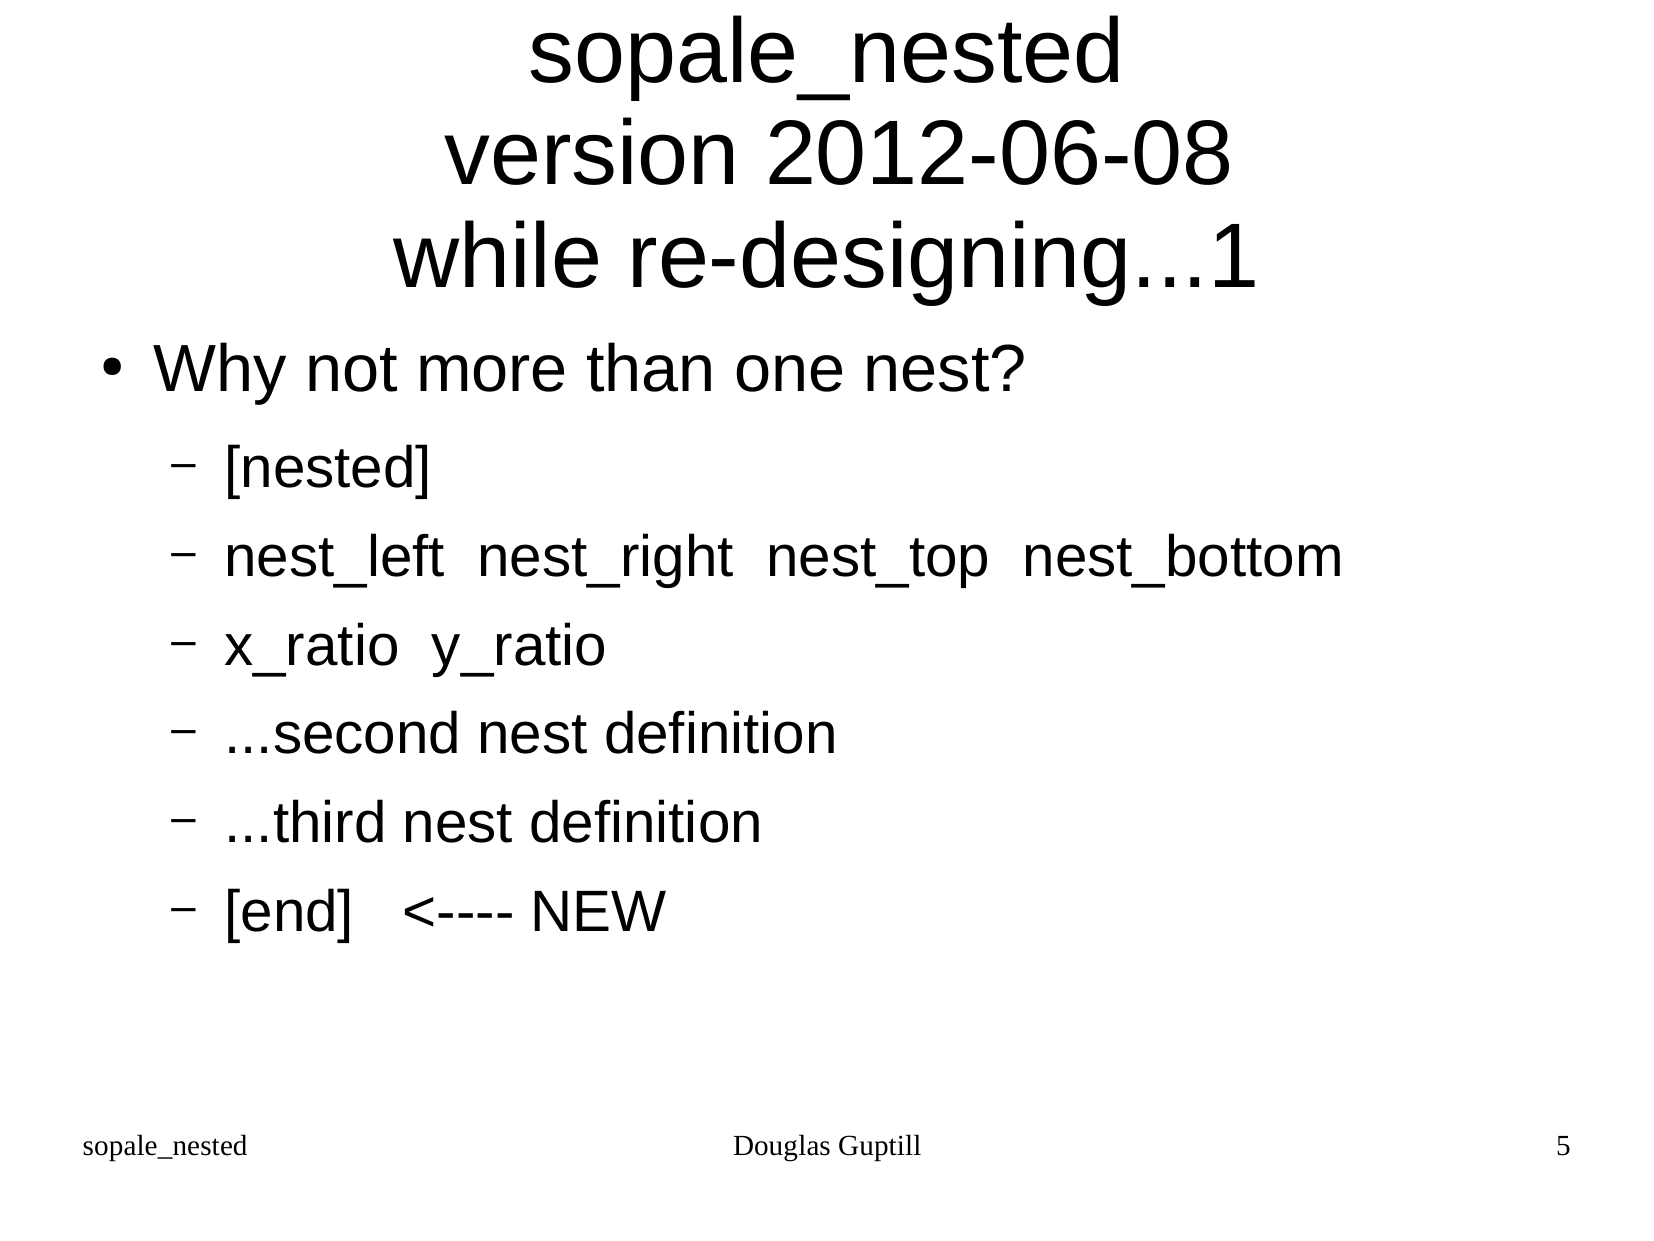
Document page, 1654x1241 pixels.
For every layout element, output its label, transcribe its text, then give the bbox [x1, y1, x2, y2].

list Why not more than one nest? [nested] nest_left nest_right nest_top nest_bottom x_ratio y_ratio ...second nest definition ...third nest definition [end] <---- NEW [82, 330, 1538, 1010]
title sopale_nested version 2012-06-08 while re-designing...1 [82, 0, 1571, 307]
